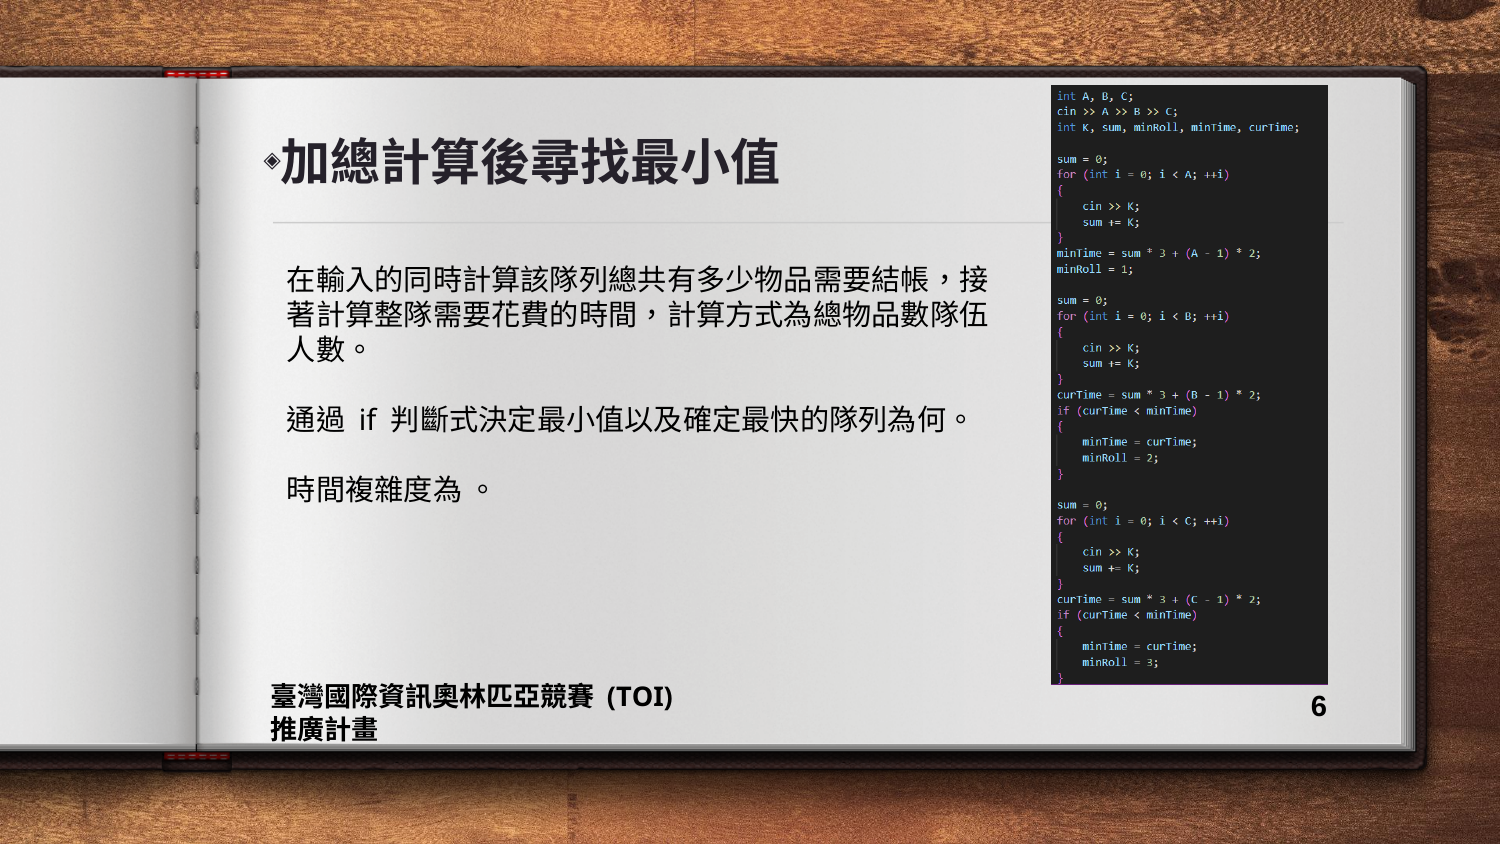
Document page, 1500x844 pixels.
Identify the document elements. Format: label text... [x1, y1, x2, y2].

picture [1051, 85, 1328, 685]
text_box 在輸入的同時計算該隊列總共有多少物品需要結帳，接著計算整隊需要花費的時間，計算方式為總物品數隊伍人數。 通過 if 判斷式決定最小值以及確定最快的隊列為何。 時間複雜度為 。 [271, 253, 1027, 517]
text_box 加總計算後尋找最小值 [248, 115, 1051, 205]
text_box 6 [1295, 672, 1386, 737]
